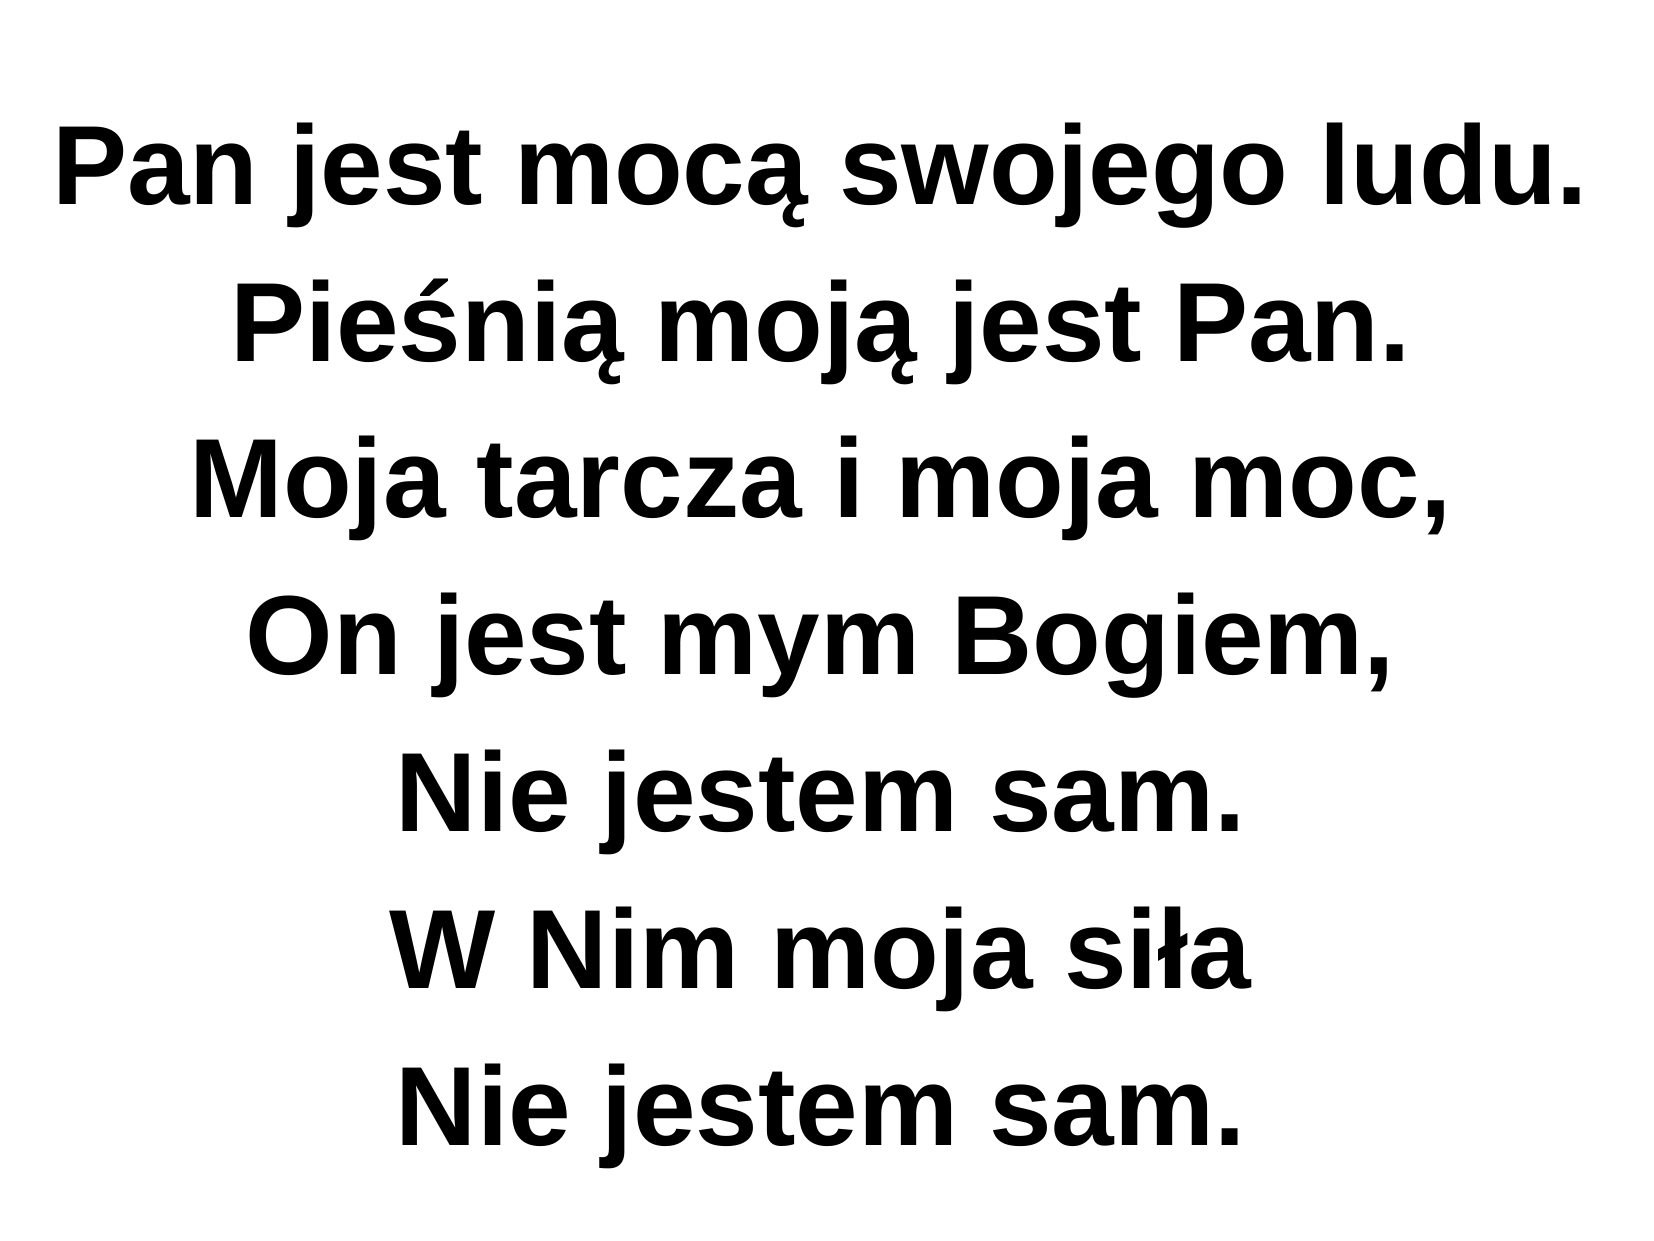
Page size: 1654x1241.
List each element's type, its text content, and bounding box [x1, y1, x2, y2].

subtitle Pan jest mocą swojego ludu. Pieśnią moją jest Pan. Moja tarcza i moja moc, On jest mym Bogiem, Nie jestem sam. W Nim moja siła Nie jestem sam. [0, 0, 1642, 1241]
